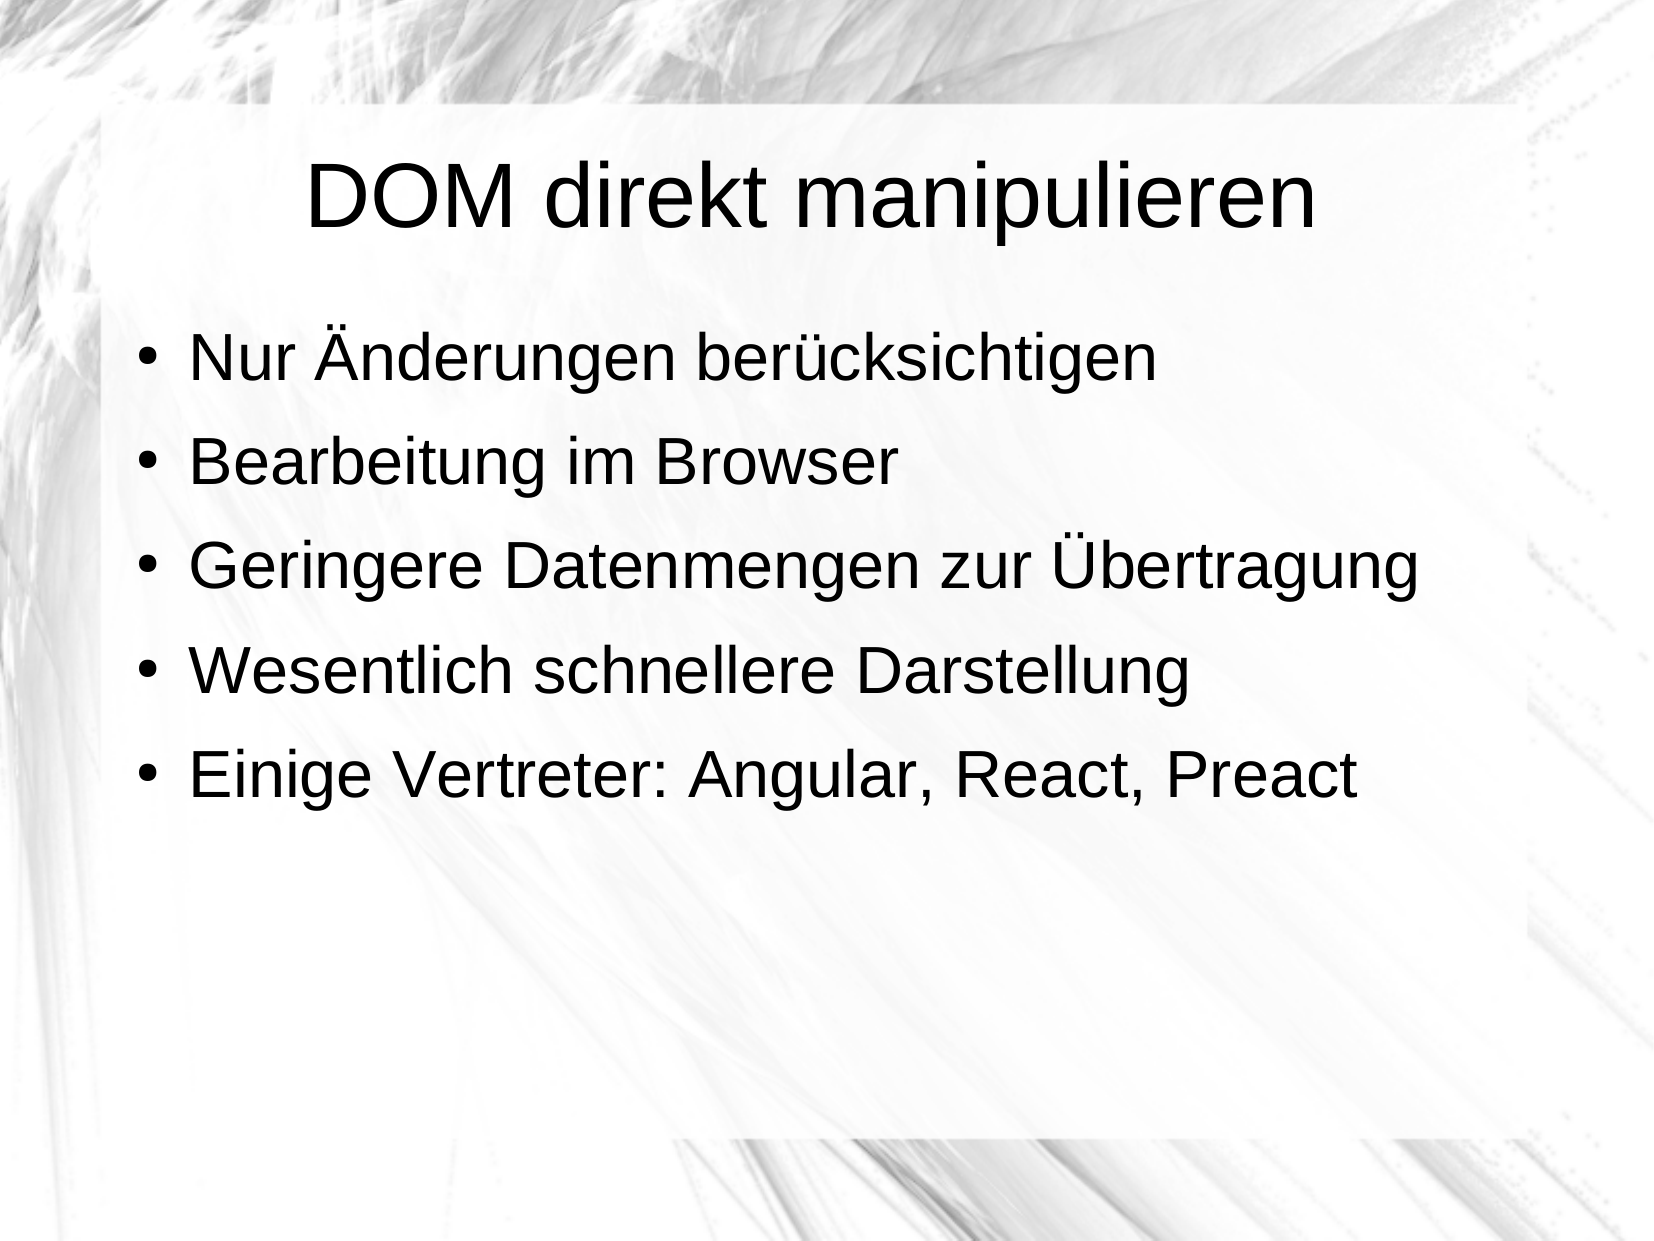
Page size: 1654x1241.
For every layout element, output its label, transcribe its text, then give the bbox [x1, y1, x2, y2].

list Nur Änderungen berücksichtigen Bearbeitung im Browser Geringere Datenmengen zur Übertragung Wesentlich schnellere Darstellung Einige Vertreter: Angular, React, Preact [118, 319, 1571, 1040]
title DOM direkt manipulieren [118, 112, 1506, 281]
picture [0, 0, 1654, 1241]
